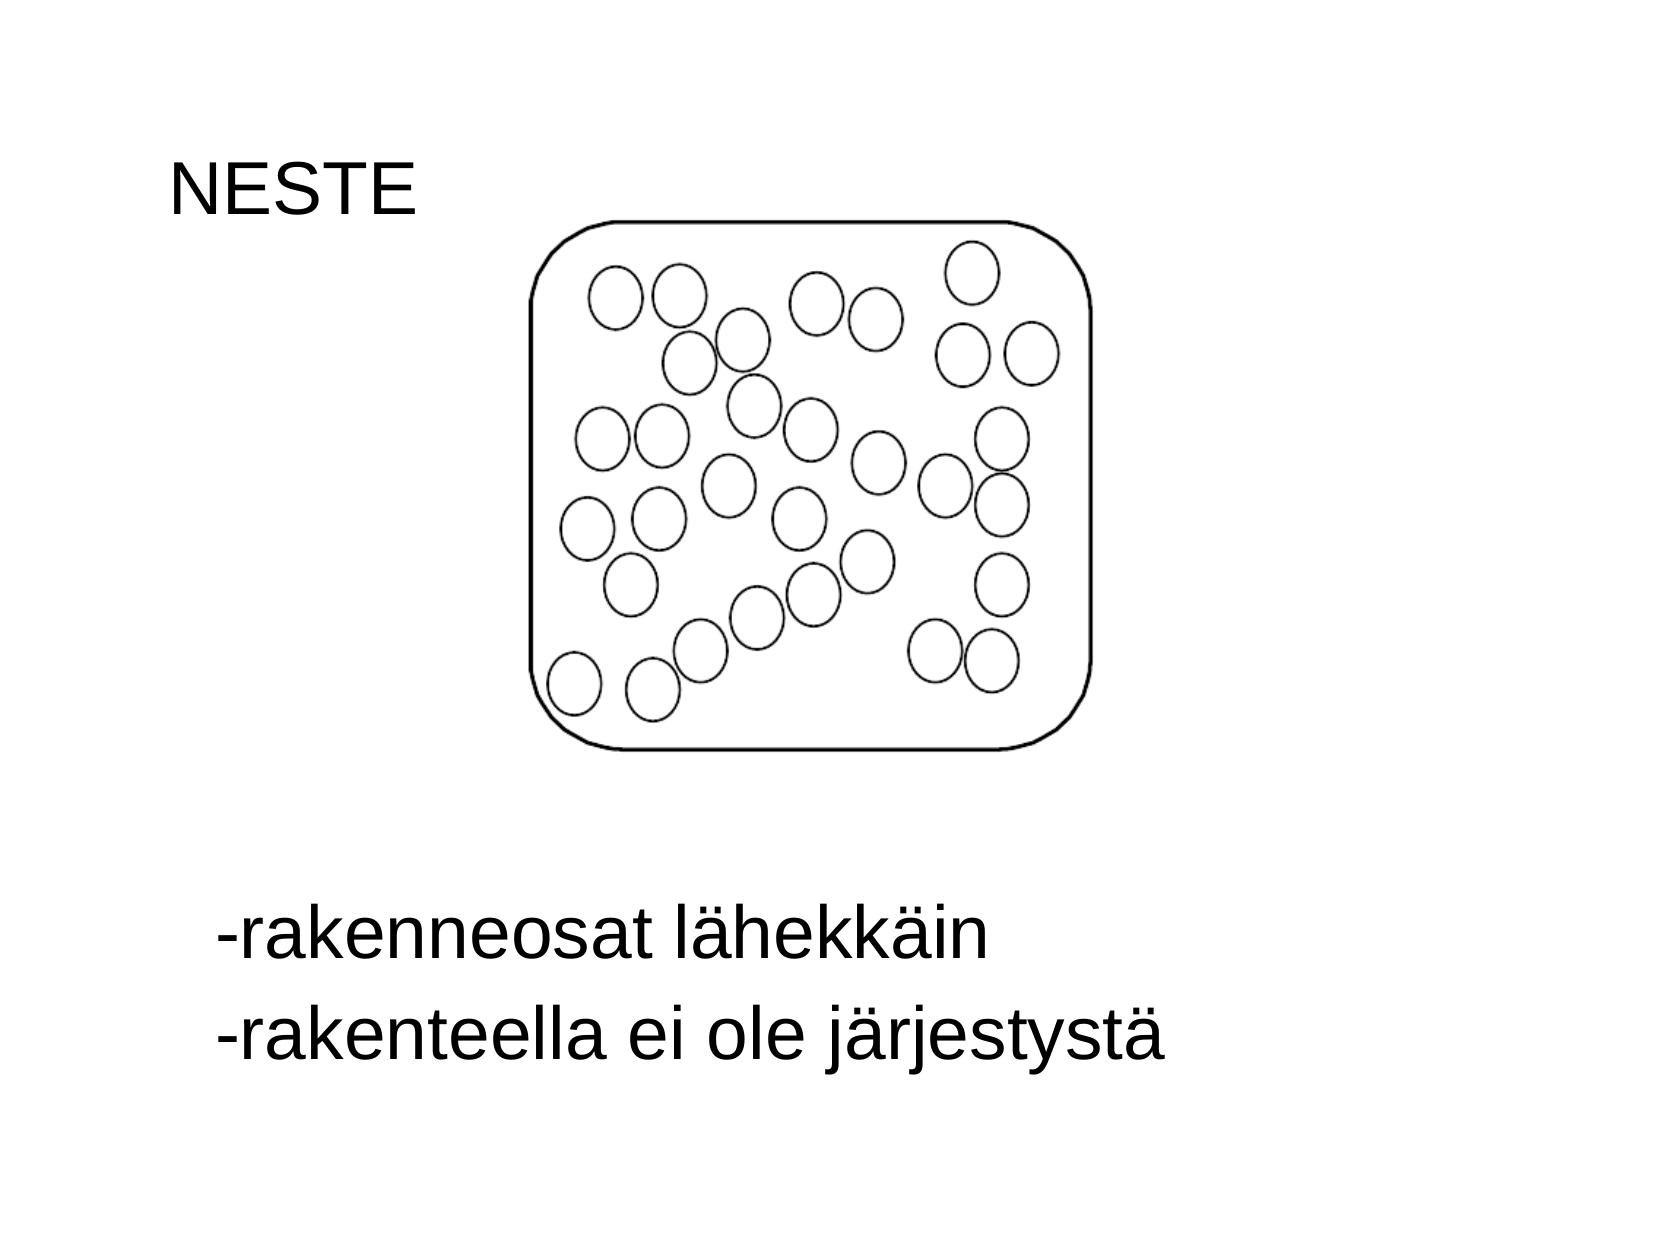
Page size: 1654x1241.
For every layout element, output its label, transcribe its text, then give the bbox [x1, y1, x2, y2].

text_box NESTE [153, 118, 434, 237]
text_box -rakenneosat lähekkäin -rakenteella ei ole järjestystä [200, 862, 1181, 1083]
picture [507, 165, 1122, 781]
